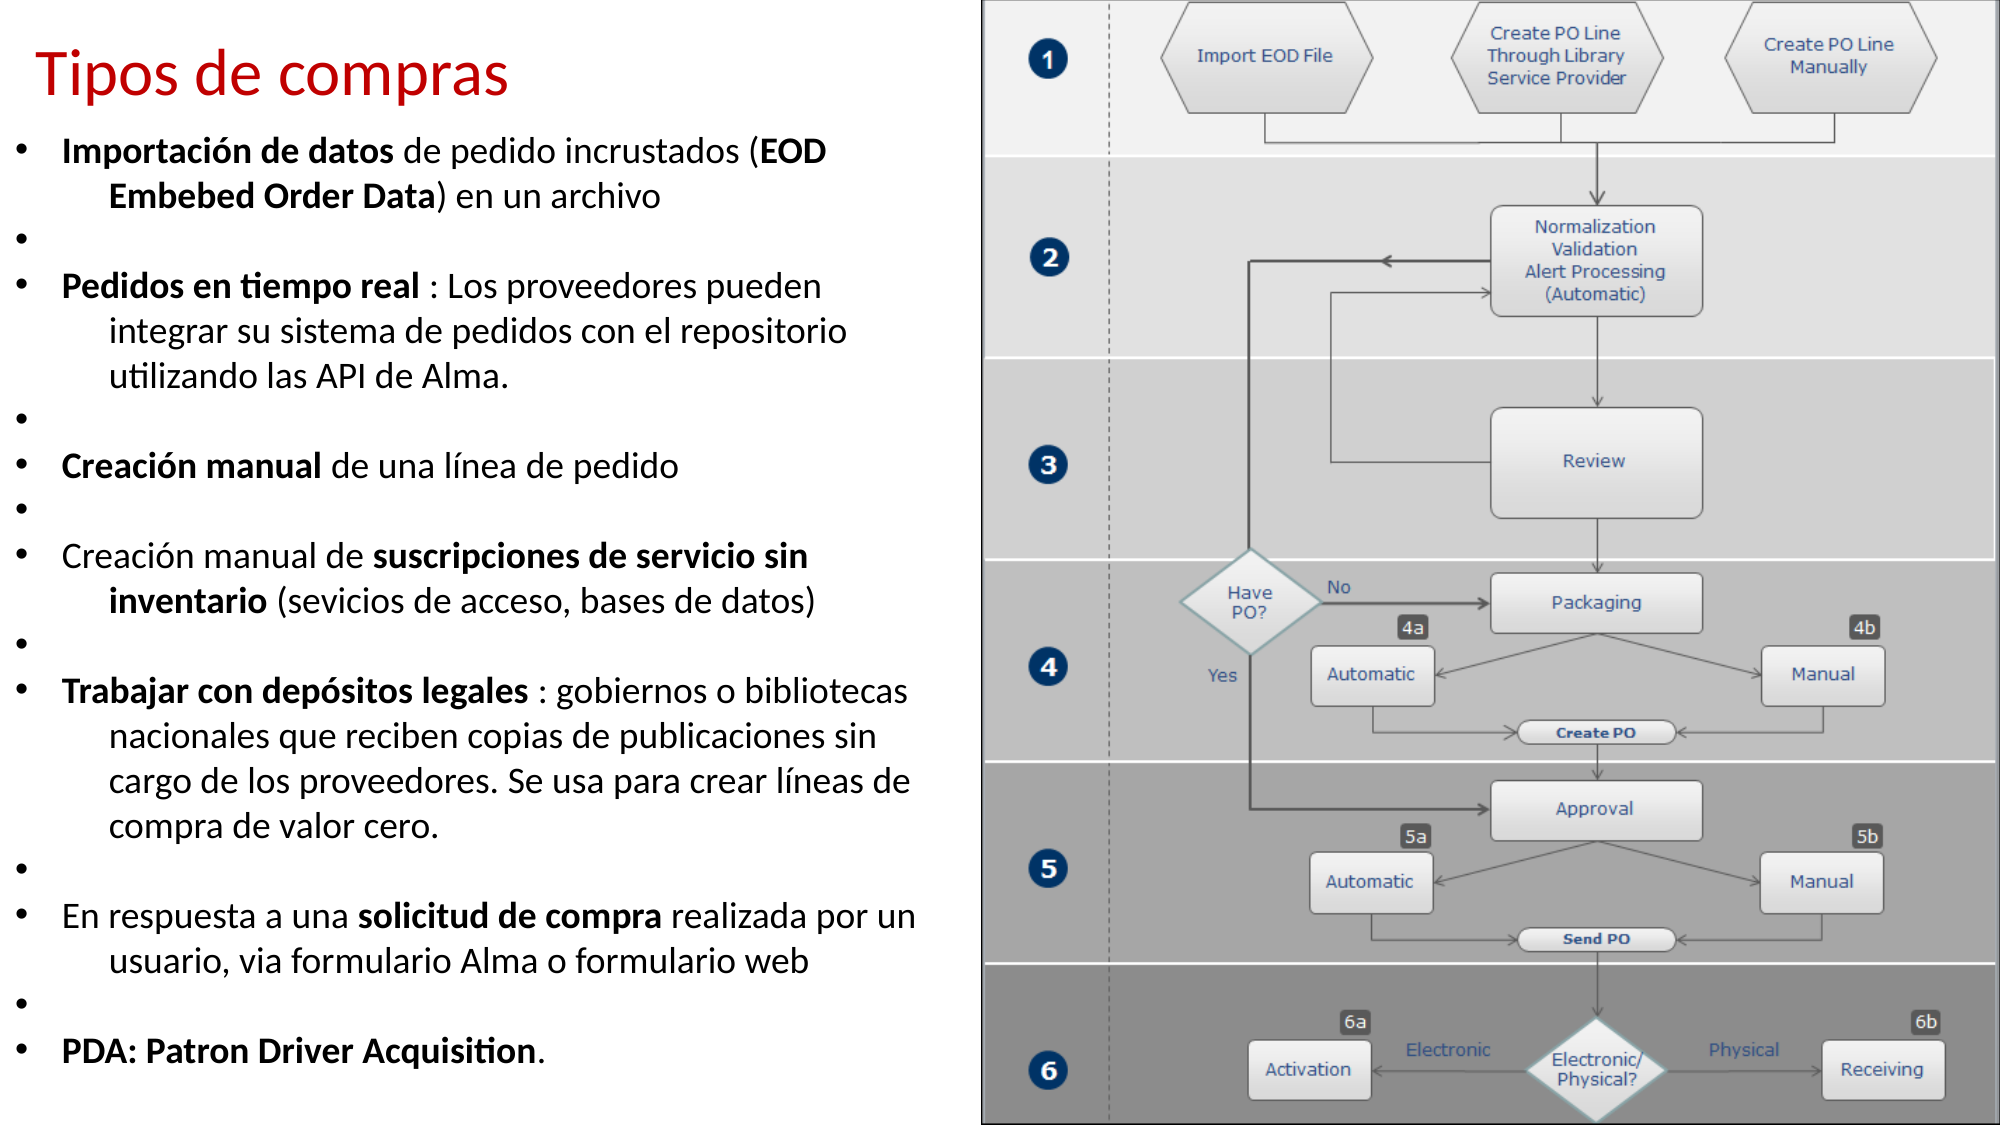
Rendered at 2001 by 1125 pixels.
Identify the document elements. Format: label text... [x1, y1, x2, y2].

picture [981, 0, 2000, 1125]
text_box Importación de datos de pedido incrustados (EOD Embebed Order Data) en un archivo Pedidos en tiempo real : Los proveedores pueden integrar su sistema de pedidos con el repositorio utilizando las API de Alma. Creación manual de una línea de pedido Creación manual de suscripciones de servicio sin inventario (sevicios de acceso, bases de datos) Trabajar con depósitos legales : gobiernos o bibliotecas nacionales que reciben copias de publicaciones sin cargo de los proveedores. Se usa para crear líneas de compra de valor cero. En respuesta a una solicitud de compra realizada por un usuario, via formulario Alma o formulario web PDA: Patron Driver Acquisition. [0, 118, 942, 1120]
text_box Tipos de compras [21, 21, 541, 116]
